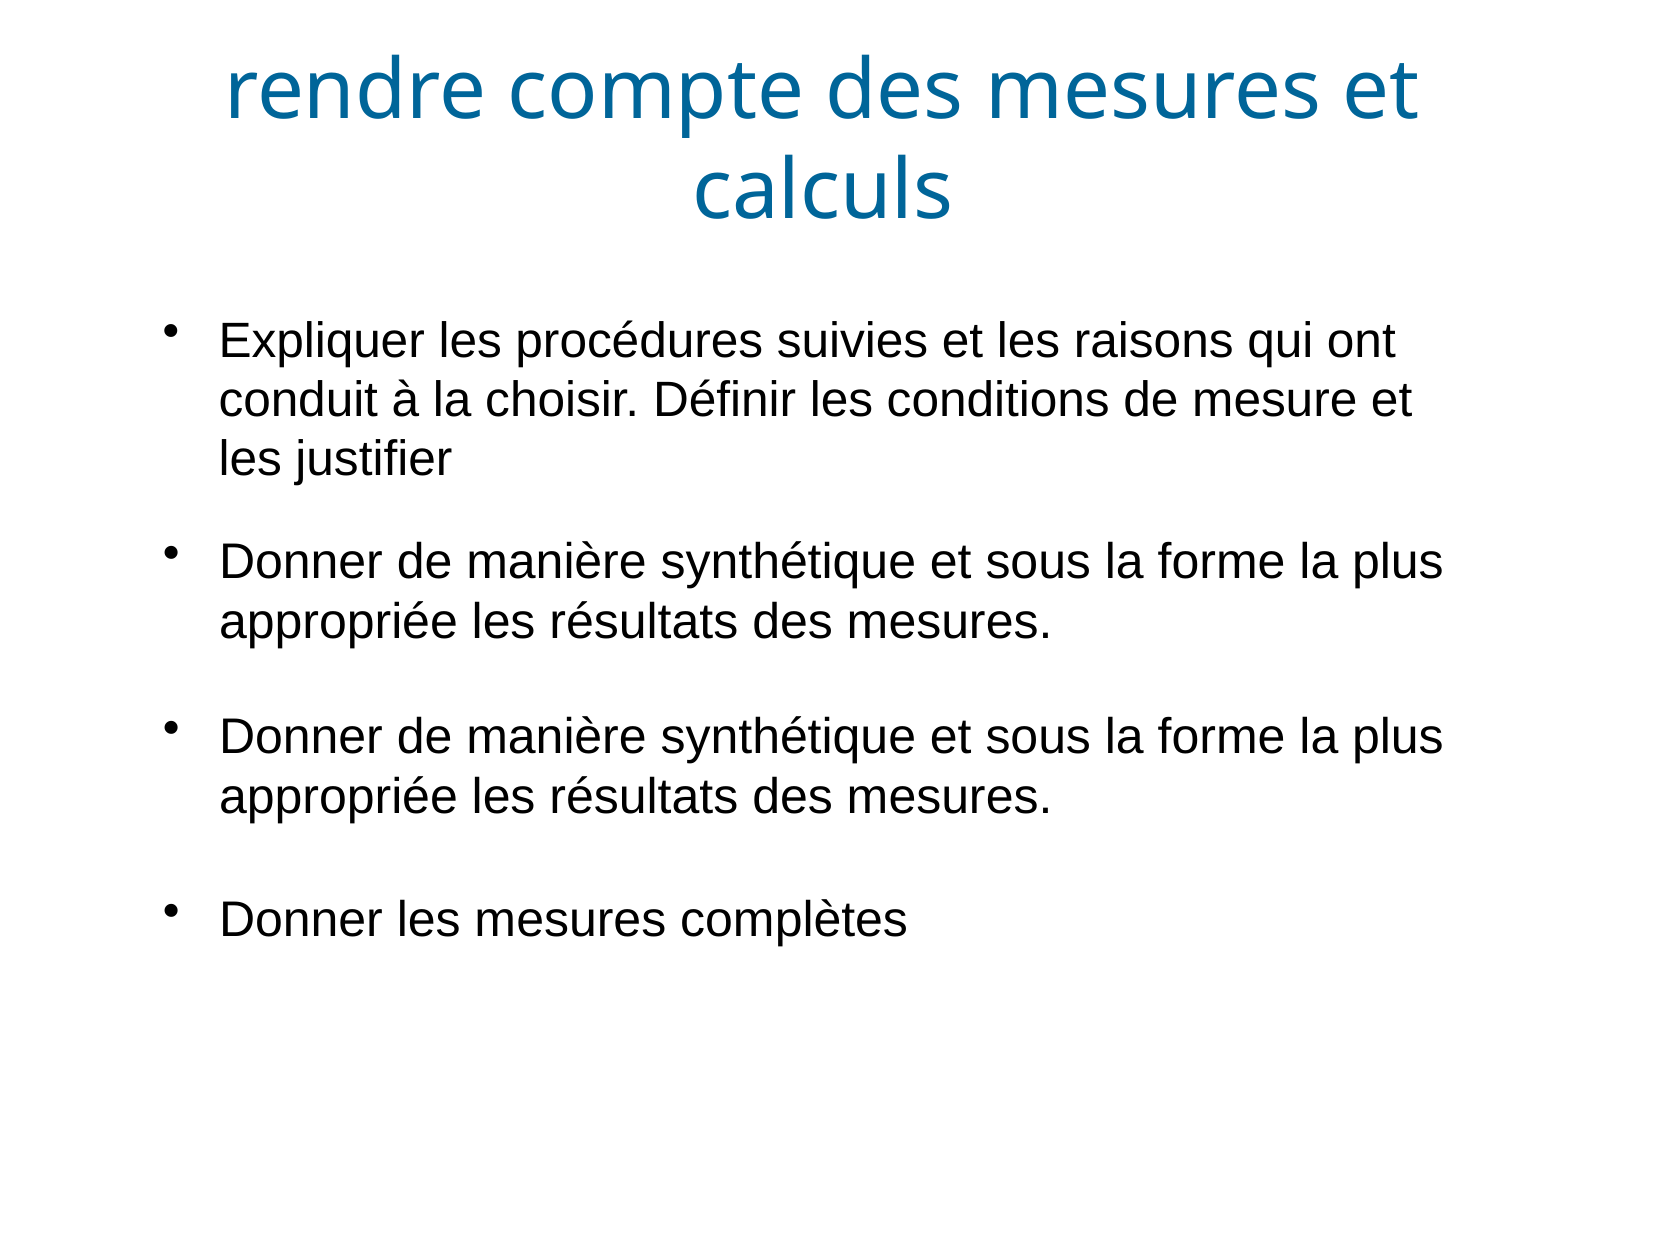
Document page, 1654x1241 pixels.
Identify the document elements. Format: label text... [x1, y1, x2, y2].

text_box Donner les mesures complètes [147, 878, 1498, 964]
text_box Donner de manière synthétique et sous la forme la plus appropriée les résultats des mesures. [147, 520, 1498, 670]
text_box Expliquer les procédures suivies et les raisons qui ont conduit à la choisir. Définir les conditions de mesure et les justifier [147, 300, 1498, 495]
title rendre compte des mesures et calculs [147, 41, 1498, 229]
text_box Donner de manière synthétique et sous la forme la plus appropriée les résultats des mesures. [147, 696, 1498, 853]
